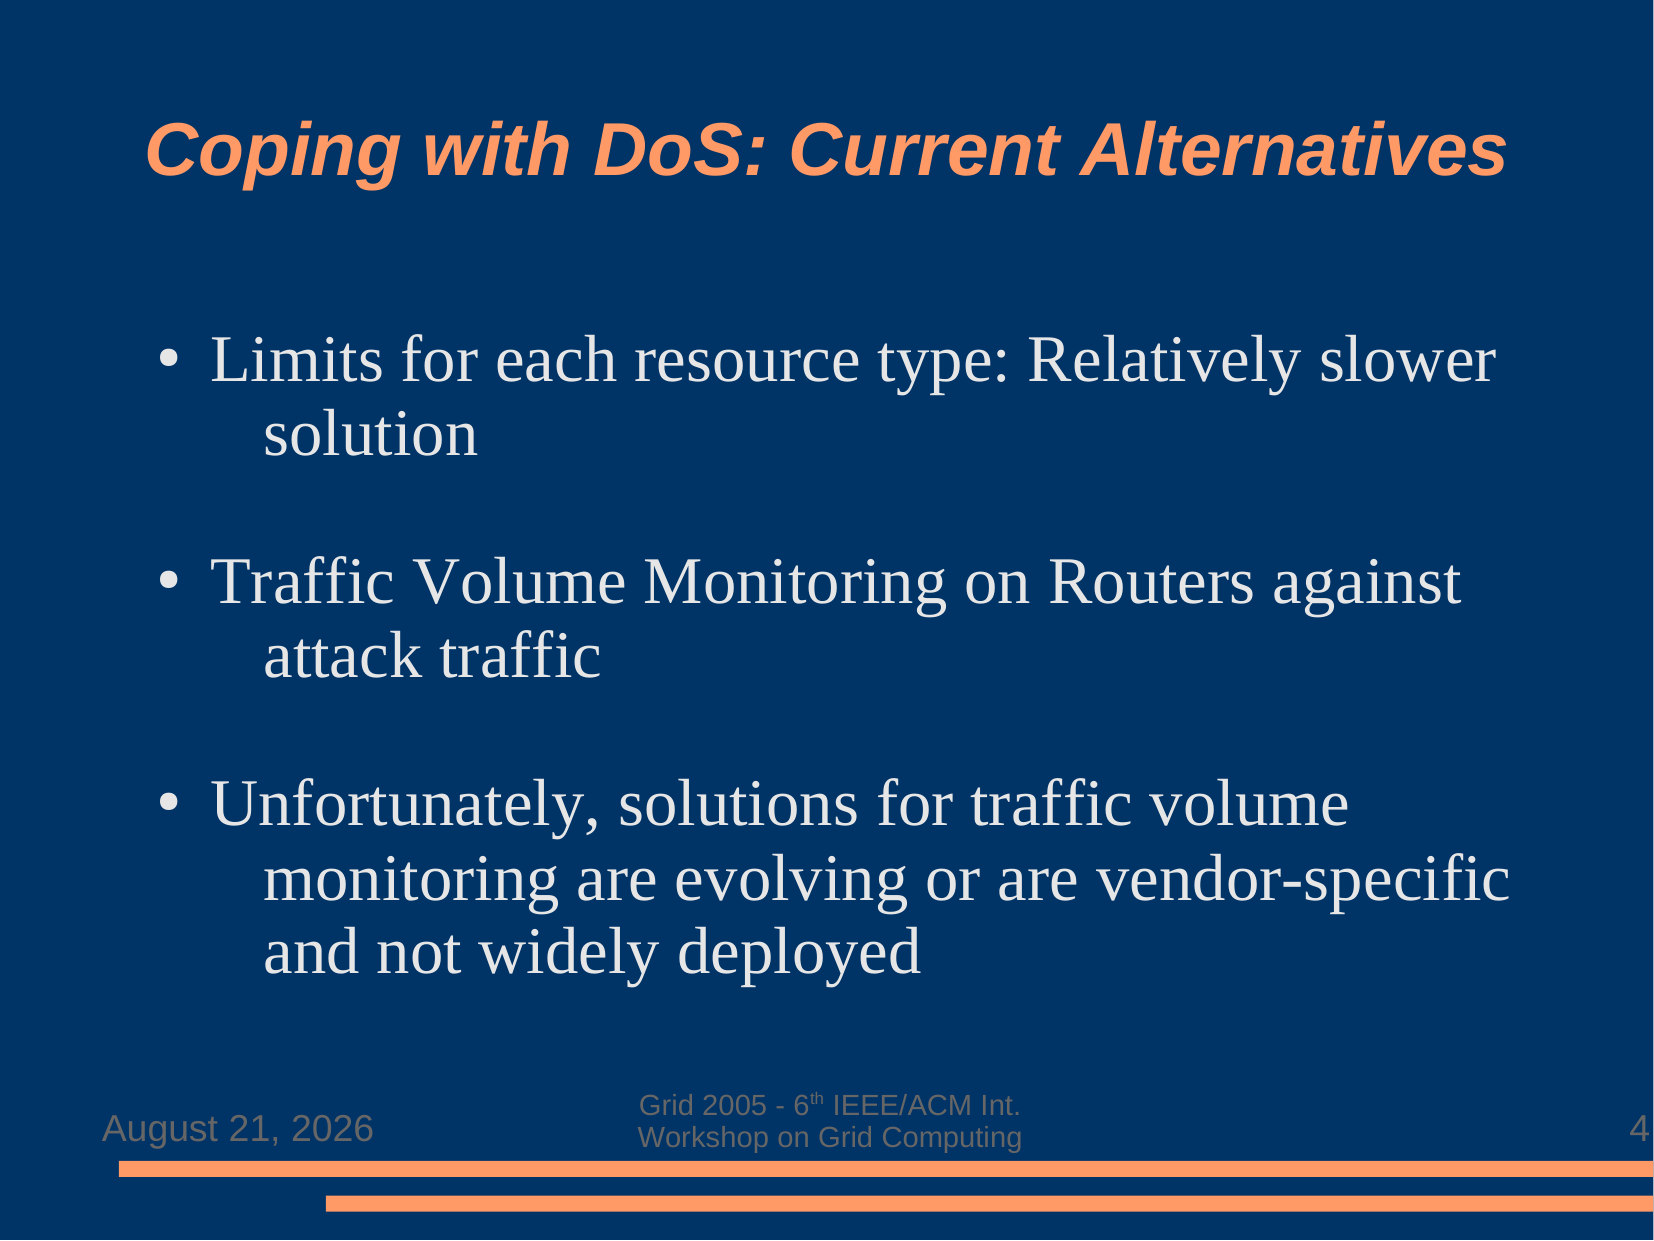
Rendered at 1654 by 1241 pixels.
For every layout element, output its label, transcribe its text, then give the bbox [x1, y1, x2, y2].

title Coping with DoS: Current Alternatives [121, 46, 1534, 254]
list Limits for each resource type: Relatively slower solution Traffic Volume Monitoring on Routers against attack traffic Unfortunately, solutions for traffic volume monitoring are evolving or are vendor-specific and not widely deployed [121, 322, 1561, 1133]
